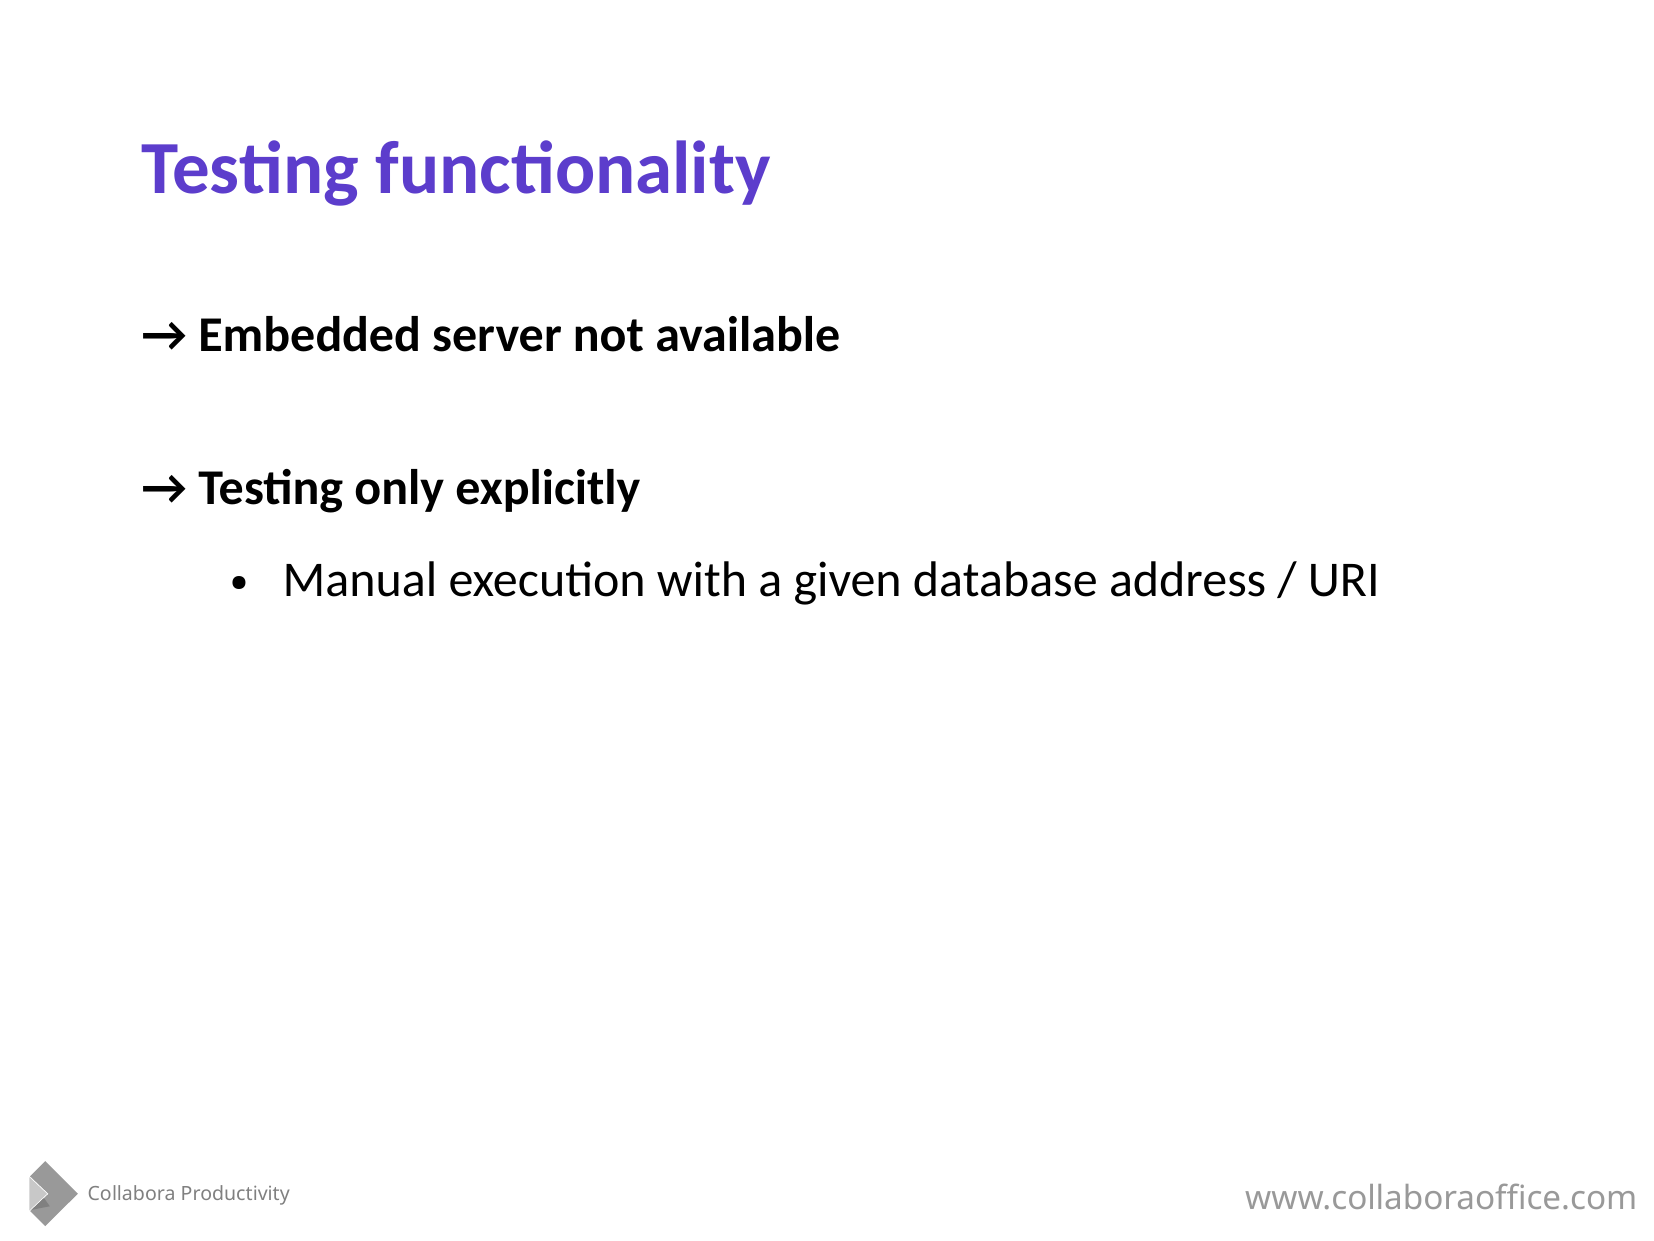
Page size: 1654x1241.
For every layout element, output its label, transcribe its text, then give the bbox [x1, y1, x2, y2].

list → Embedded server not available → Testing only explicitly Manual execution with a given database address / URI [141, 302, 1512, 1130]
title Testing functionality [141, 37, 1571, 213]
